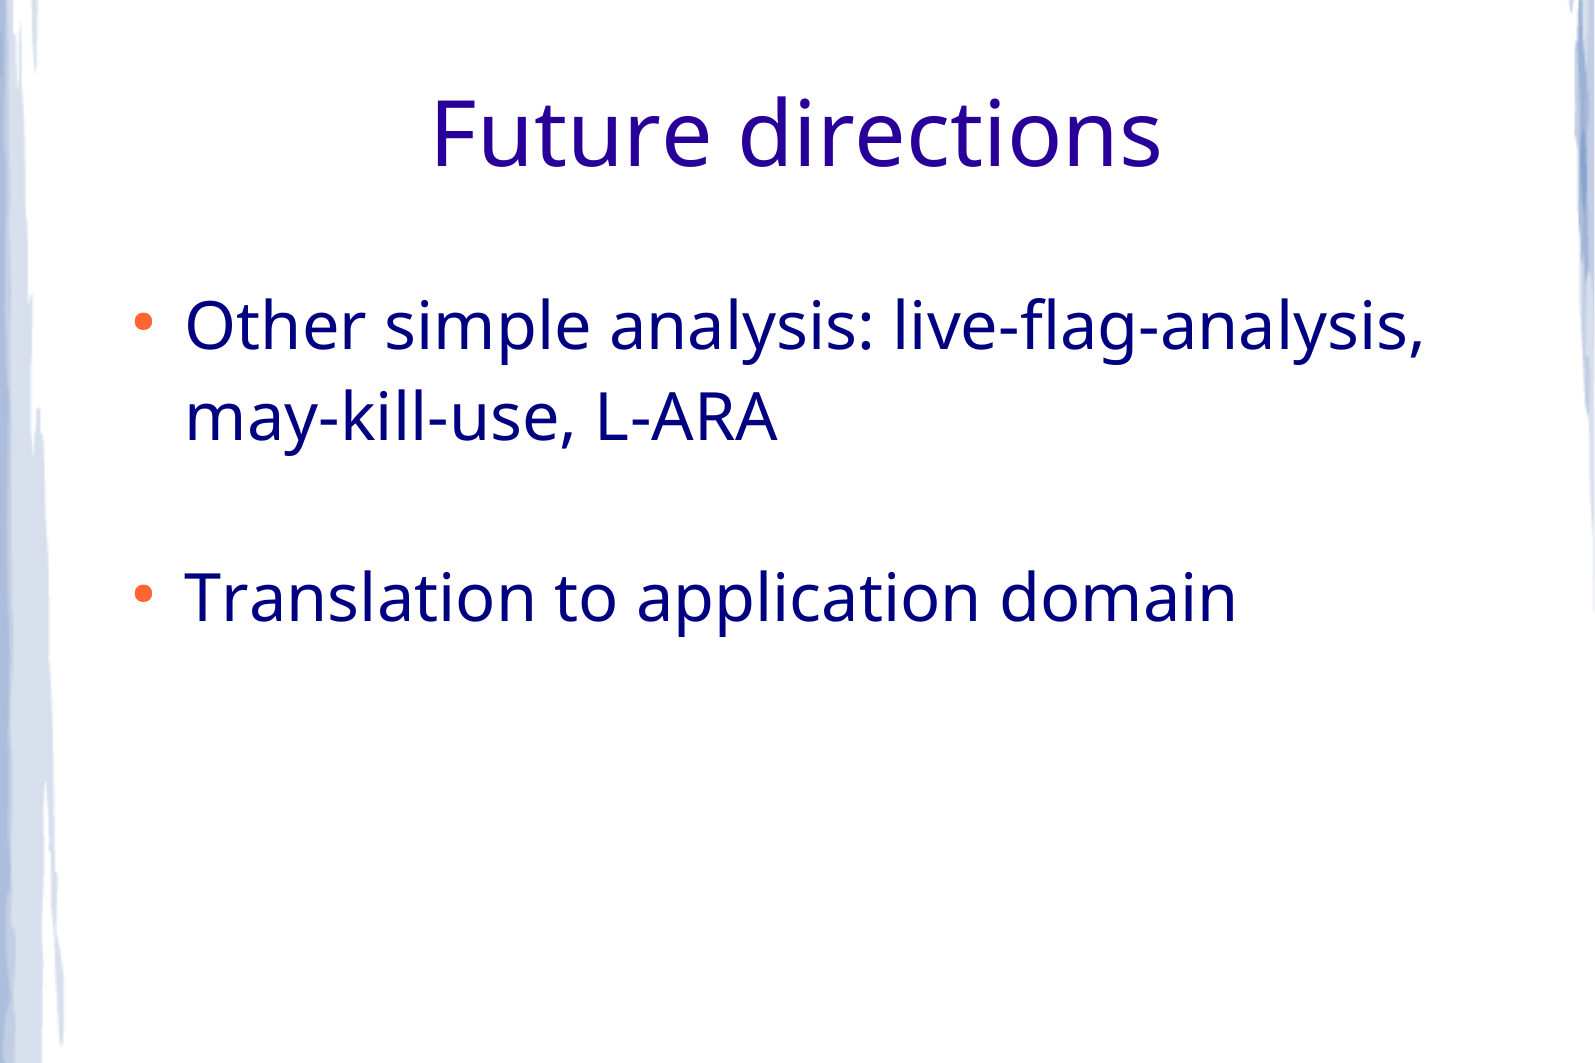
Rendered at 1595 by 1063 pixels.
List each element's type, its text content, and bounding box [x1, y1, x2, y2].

list Other simple analysis: live-flag-analysis, may-kill-use, L-ARA [113, 278, 1515, 550]
picture [0, 0, 1595, 1063]
list Translation to application domain [113, 550, 1515, 753]
title Future directions [79, 49, 1515, 213]
